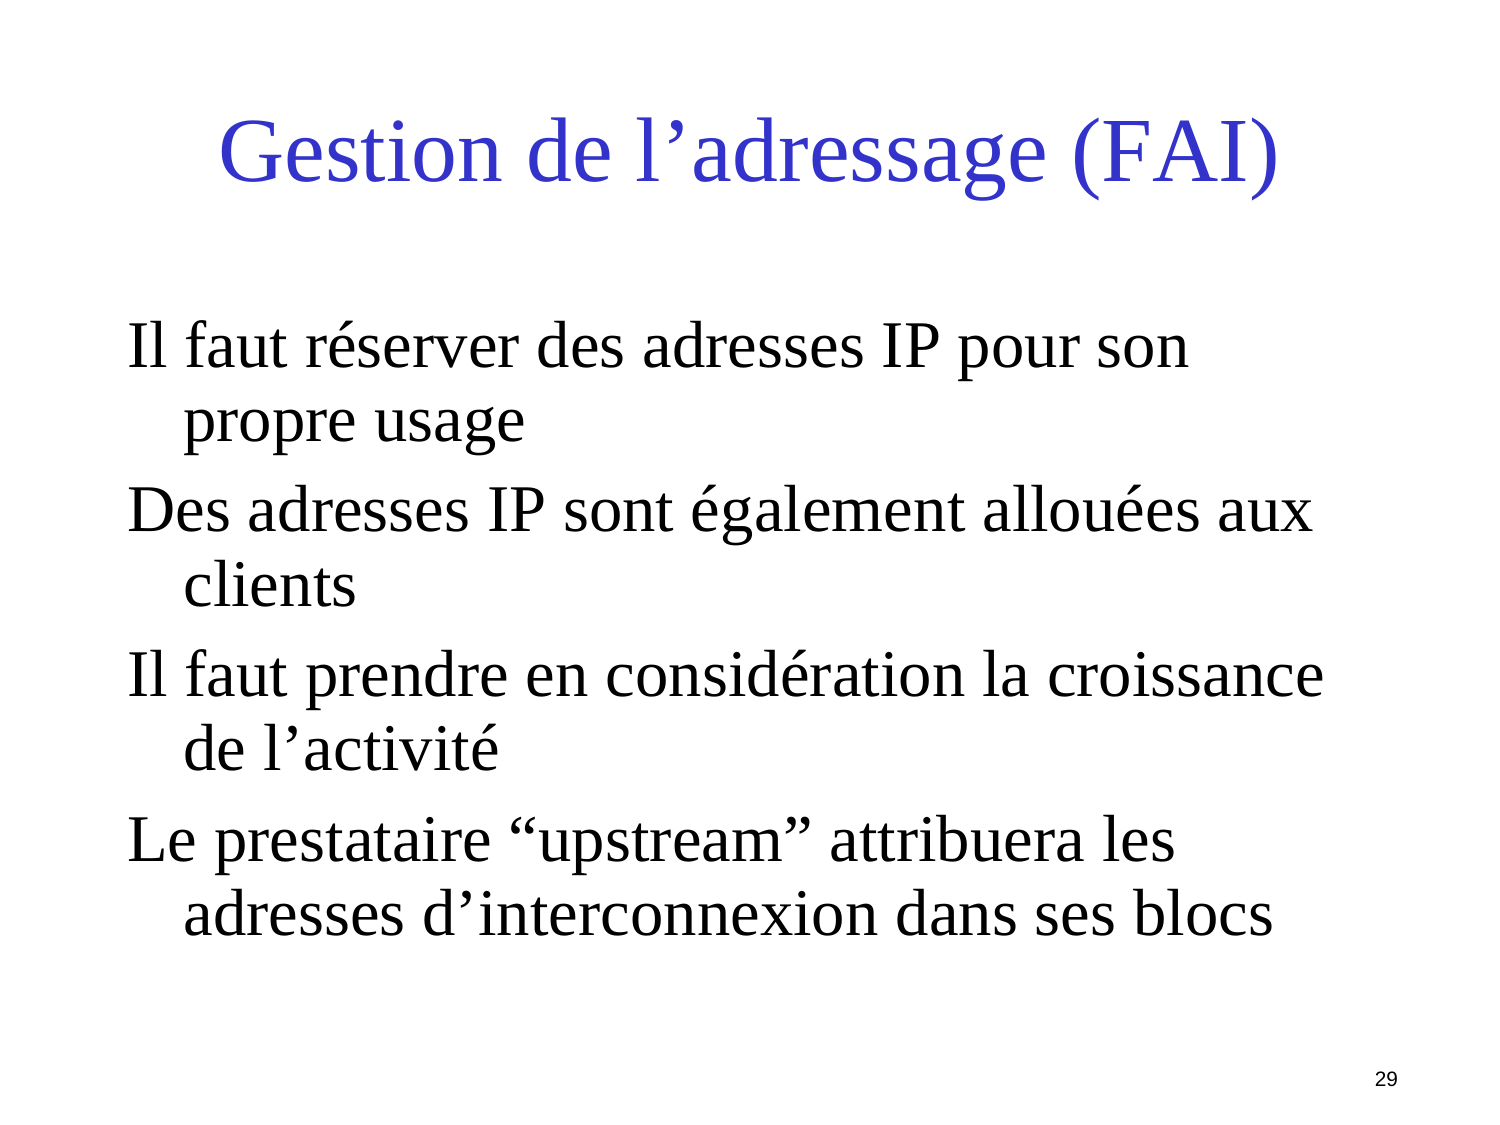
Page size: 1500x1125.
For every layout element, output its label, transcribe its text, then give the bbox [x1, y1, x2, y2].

list Il faut réserver des adresses IP pour son propre usage Des adresses IP sont également allouées aux clients Il faut prendre en considération la croissance de l’activité Le prestataire “upstream” attribuera les adresses d’interconnexion dans ses blocs [112, 299, 1388, 1026]
title Gestion de l’adressage (FAI) [112, 37, 1388, 263]
